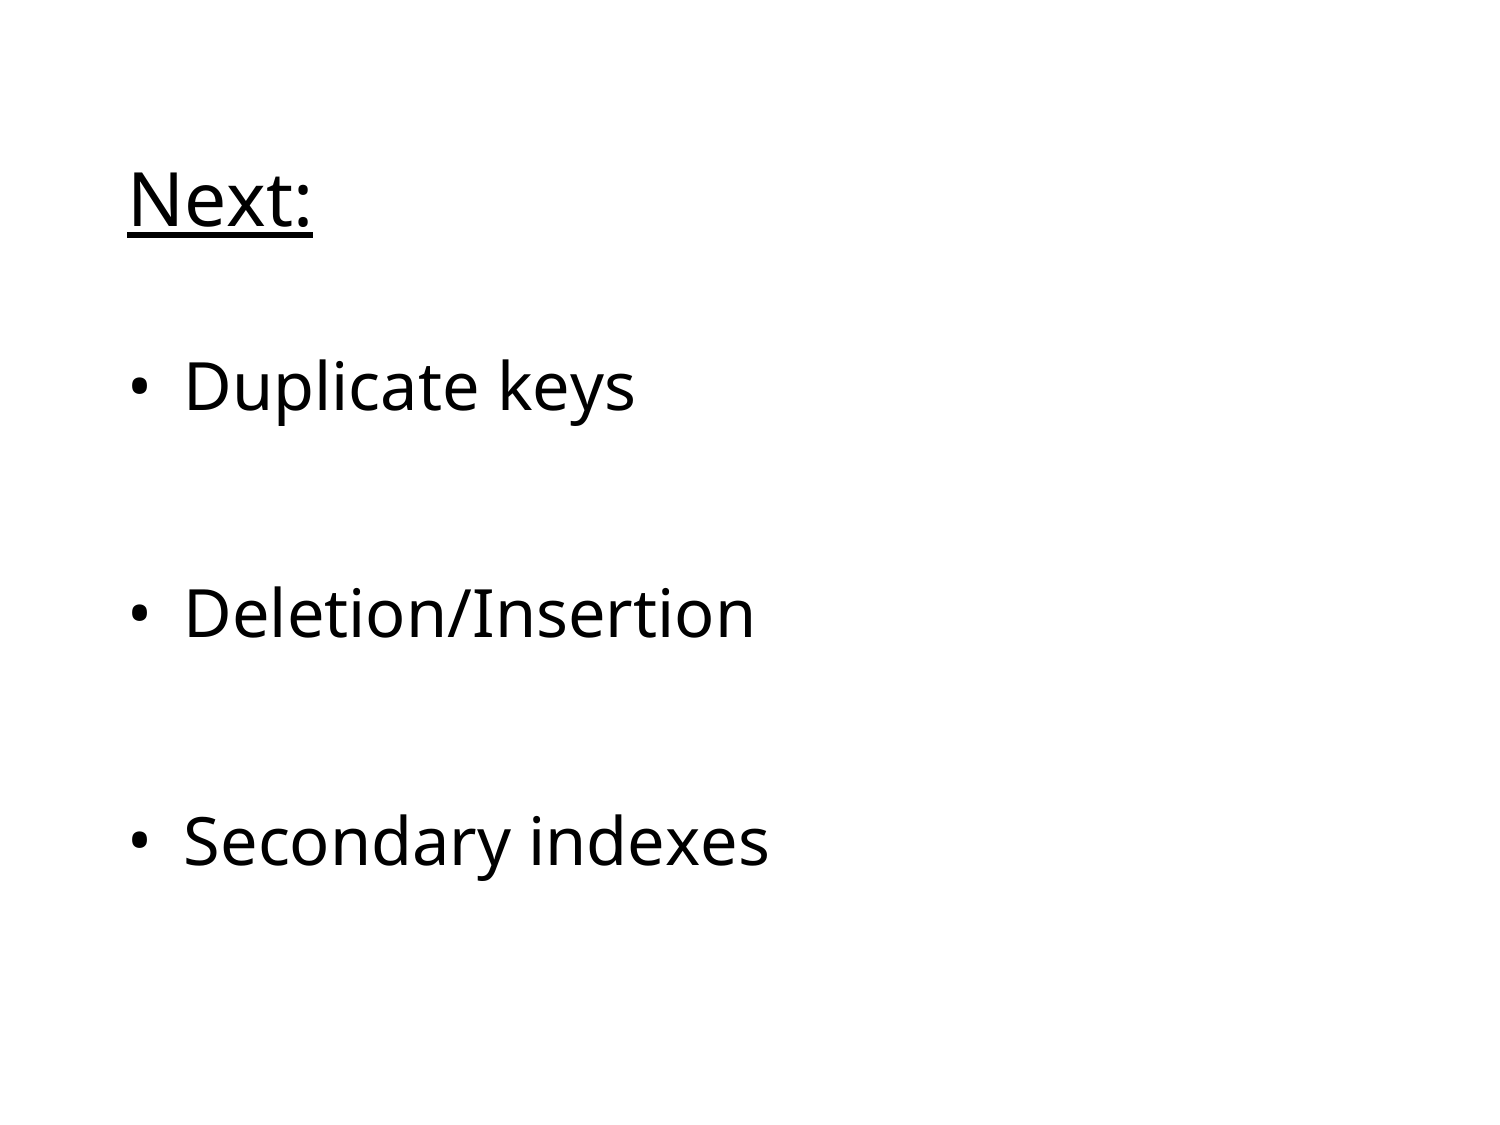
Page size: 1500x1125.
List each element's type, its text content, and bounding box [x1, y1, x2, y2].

list Duplicate keys Deletion/Insertion Secondary indexes [112, 324, 1388, 1000]
title Next: [112, 99, 1388, 288]
